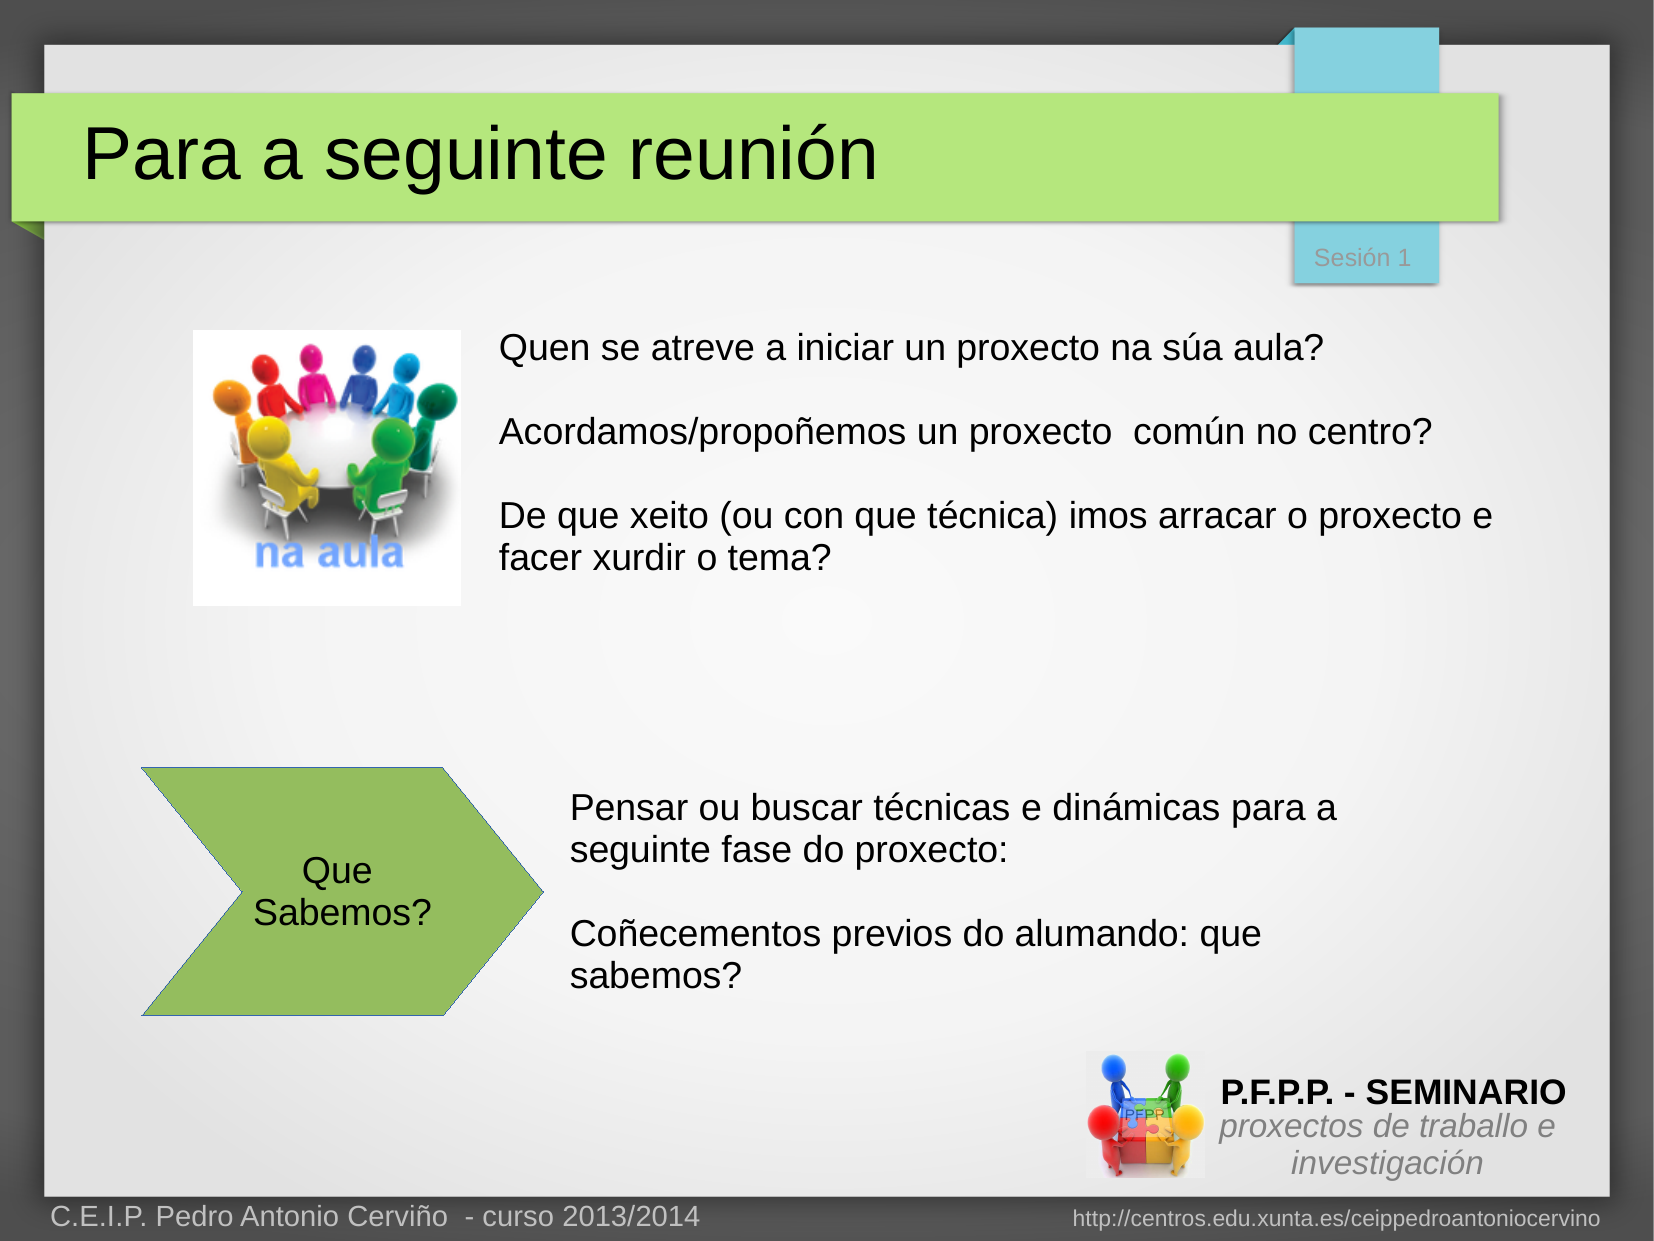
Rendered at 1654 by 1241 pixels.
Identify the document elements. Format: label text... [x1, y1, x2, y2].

text_box Que Sabemos? [141, 767, 544, 1016]
subtitle P.F.P.P. - SEMINARIO [1205, 1062, 1630, 1123]
text_box Sesión 1 [1299, 236, 1430, 280]
picture [0, 0, 1654, 1241]
text_box Quen se atreve a iniciar un proxecto na súa aula? Acordamos/propoñemos un proxecto común no centro? De que xeito (ou con que técnica) imos arracar o proxecto e facer xurdir o tema? [484, 318, 1512, 638]
title Para a seguinte reunión [82, 94, 1264, 213]
text_box C.E.I.P. Pedro Antonio Cerviño - curso 2013/2014 http://centros.edu.xunta.es/ceippedroantoniocervino [35, 1192, 1630, 1241]
text_box proxectos de traballo e investigación [1192, 1106, 1583, 1182]
text_box Pensar ou buscar técnicas e dinámicas para a seguinte fase do proxecto: Coñecementos previos do alumando: que sabemos? [555, 779, 1382, 1004]
